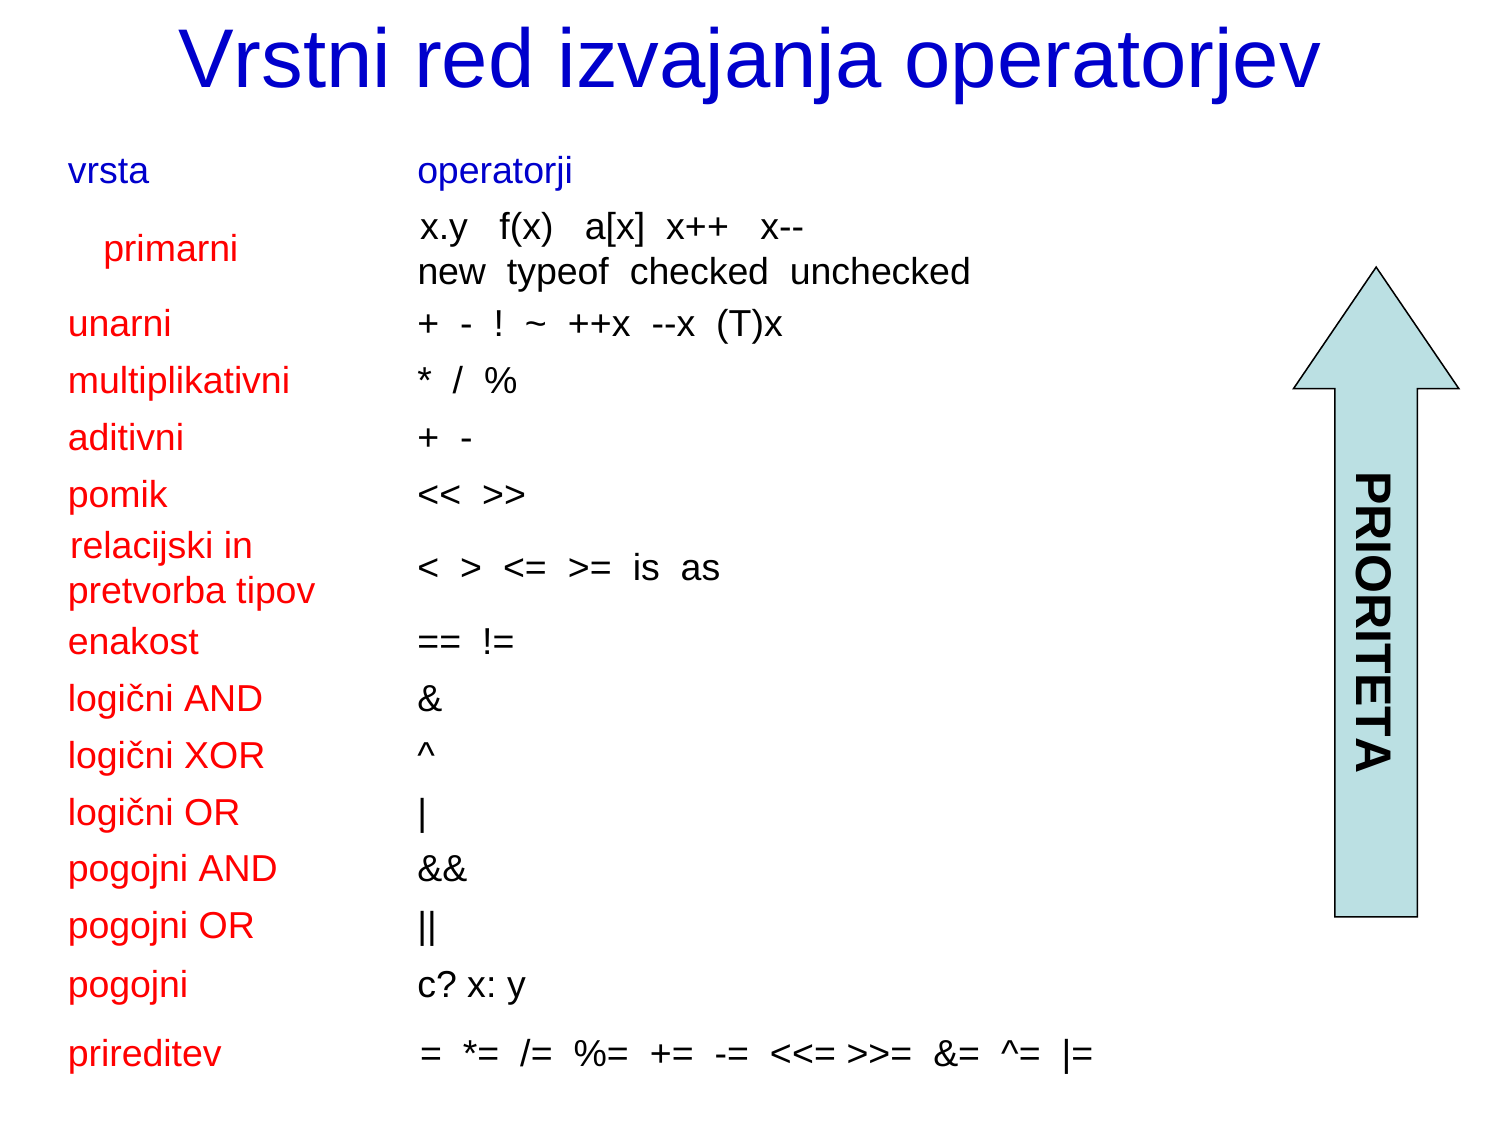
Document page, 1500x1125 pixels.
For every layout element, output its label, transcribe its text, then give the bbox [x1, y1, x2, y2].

table_cell == != [403, 611, 1270, 668]
table_cell logični OR [53, 782, 403, 838]
table_header vrsta [53, 137, 403, 201]
table_cell pomik [53, 464, 403, 521]
table_cell || [403, 896, 1270, 952]
table_cell + - ! ~ ++x --x (T)x [403, 293, 1270, 350]
table_cell = *= /= %= += -= <<= >>= &= ^= |= [403, 1013, 1270, 1090]
table_cell && [403, 838, 1270, 896]
table_cell primarni [53, 201, 403, 293]
table_cell relacijski in pretvorba tipov [53, 521, 403, 611]
text_box PRIORITETA [1293, 267, 1459, 917]
table_cell multiplikativni [53, 350, 403, 407]
table_cell & [403, 668, 1270, 725]
table_cell ^ [403, 725, 1270, 782]
title Vrstni red izvajanja operatorjev [75, 0, 1426, 148]
table_cell + - [403, 407, 1270, 464]
table_cell * / % [403, 350, 1270, 407]
table_cell pogojni AND [53, 838, 403, 896]
table_cell enakost [53, 611, 403, 668]
table_cell pogojni OR [53, 896, 403, 952]
table_cell << >> [403, 464, 1270, 521]
table_cell prireditev [53, 1013, 403, 1090]
table_cell aditivni [53, 407, 403, 464]
table_cell logični XOR [53, 725, 403, 782]
table_header operatorji [403, 137, 1270, 201]
table_cell logični AND [53, 668, 403, 725]
table_cell | [403, 782, 1270, 838]
table_cell < > <= >= is as [403, 521, 1270, 611]
table_cell pogojni [53, 952, 403, 1013]
table_cell c? x: y [403, 952, 1270, 1013]
table_cell x.y f(x) a[x] x++ x-- new typeof checked unchecked [403, 201, 1270, 293]
table_cell unarni [53, 293, 403, 350]
